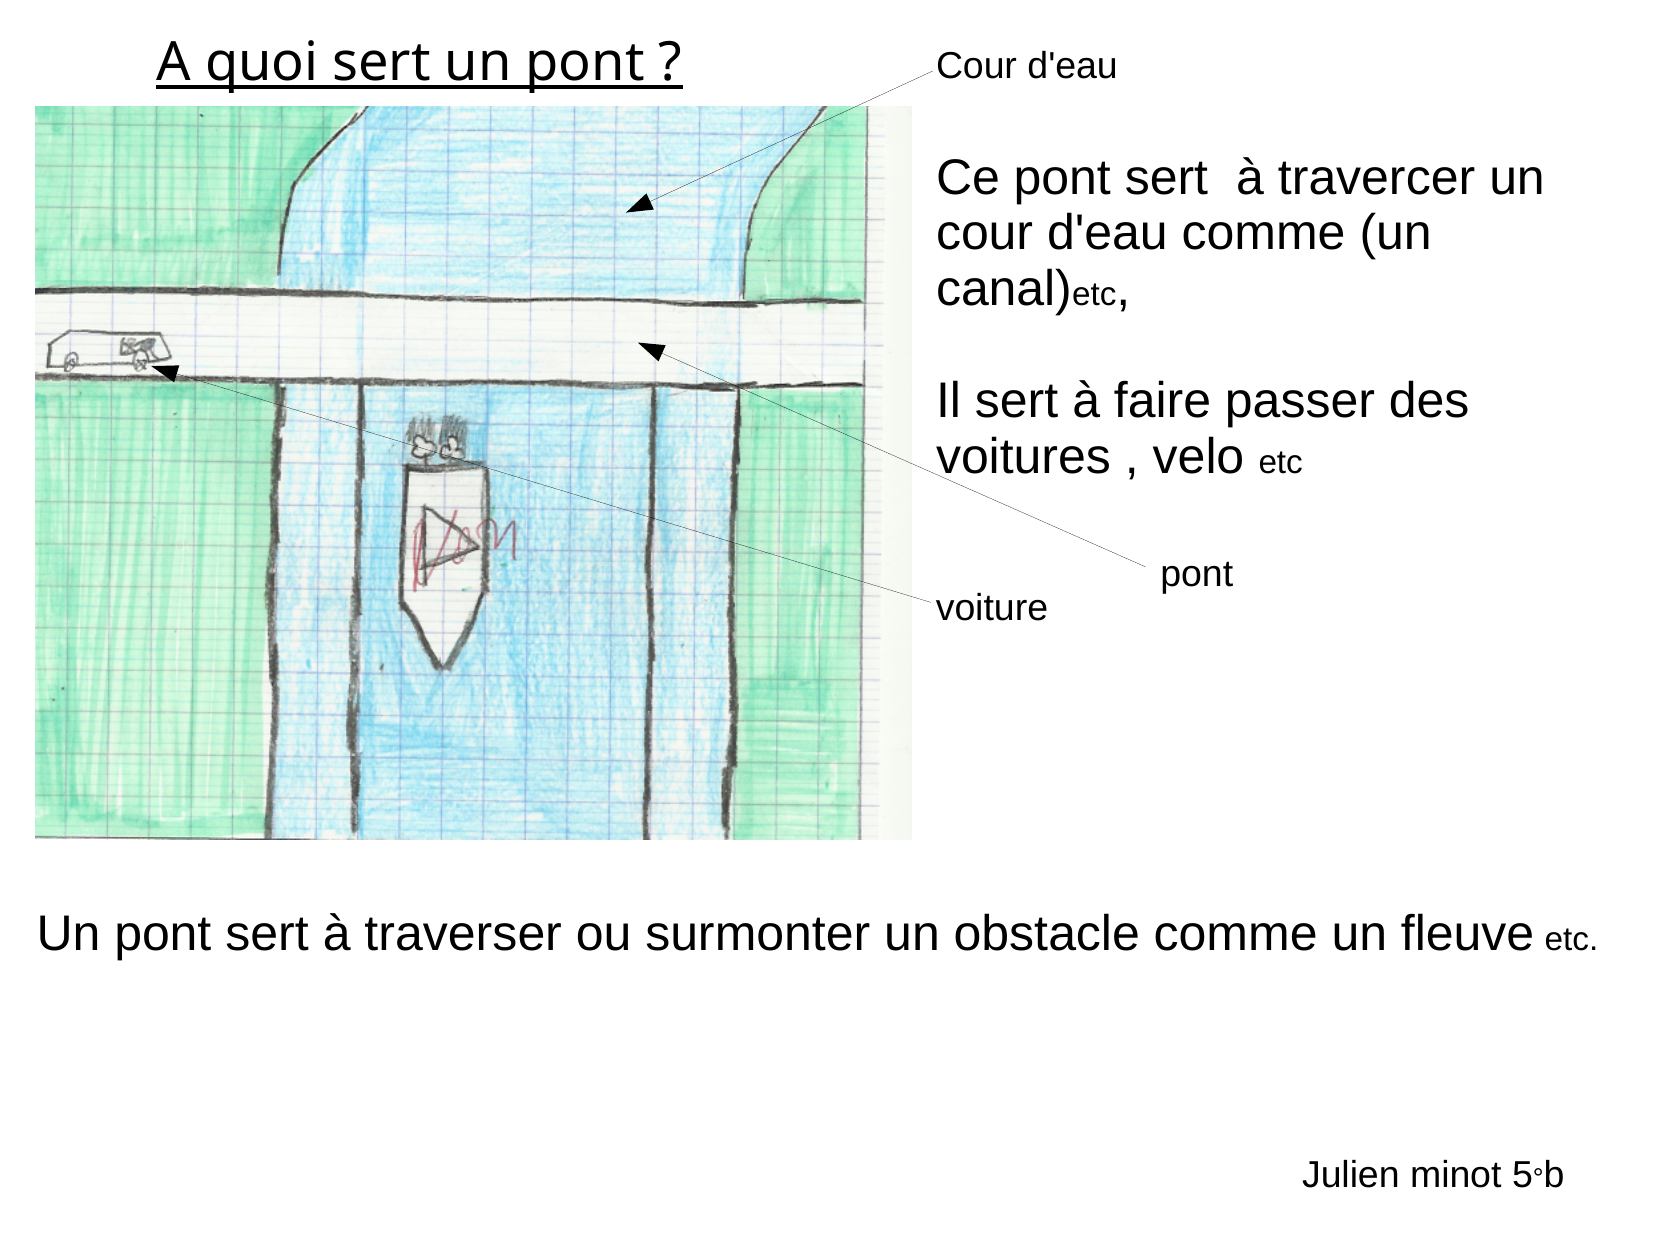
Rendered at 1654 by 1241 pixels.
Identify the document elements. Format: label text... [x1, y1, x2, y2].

text_box voiture [921, 578, 1063, 636]
text_box Julien minot 5°b [1287, 1145, 1642, 1203]
text_box Ce pont sert à travercer un cour d'eau comme (un canal)etc, Il sert à faire passer des voitures , velo etc [921, 141, 1583, 492]
text_box Un pont sert à traverser ou surmonter un obstacle comme un fleuve etc. [21, 897, 1628, 969]
picture [35, 106, 912, 840]
text_box A quoi sert un pont ? [141, 14, 815, 107]
text_box Cour d'eau [921, 37, 1134, 95]
text_box pont [1145, 545, 1252, 626]
